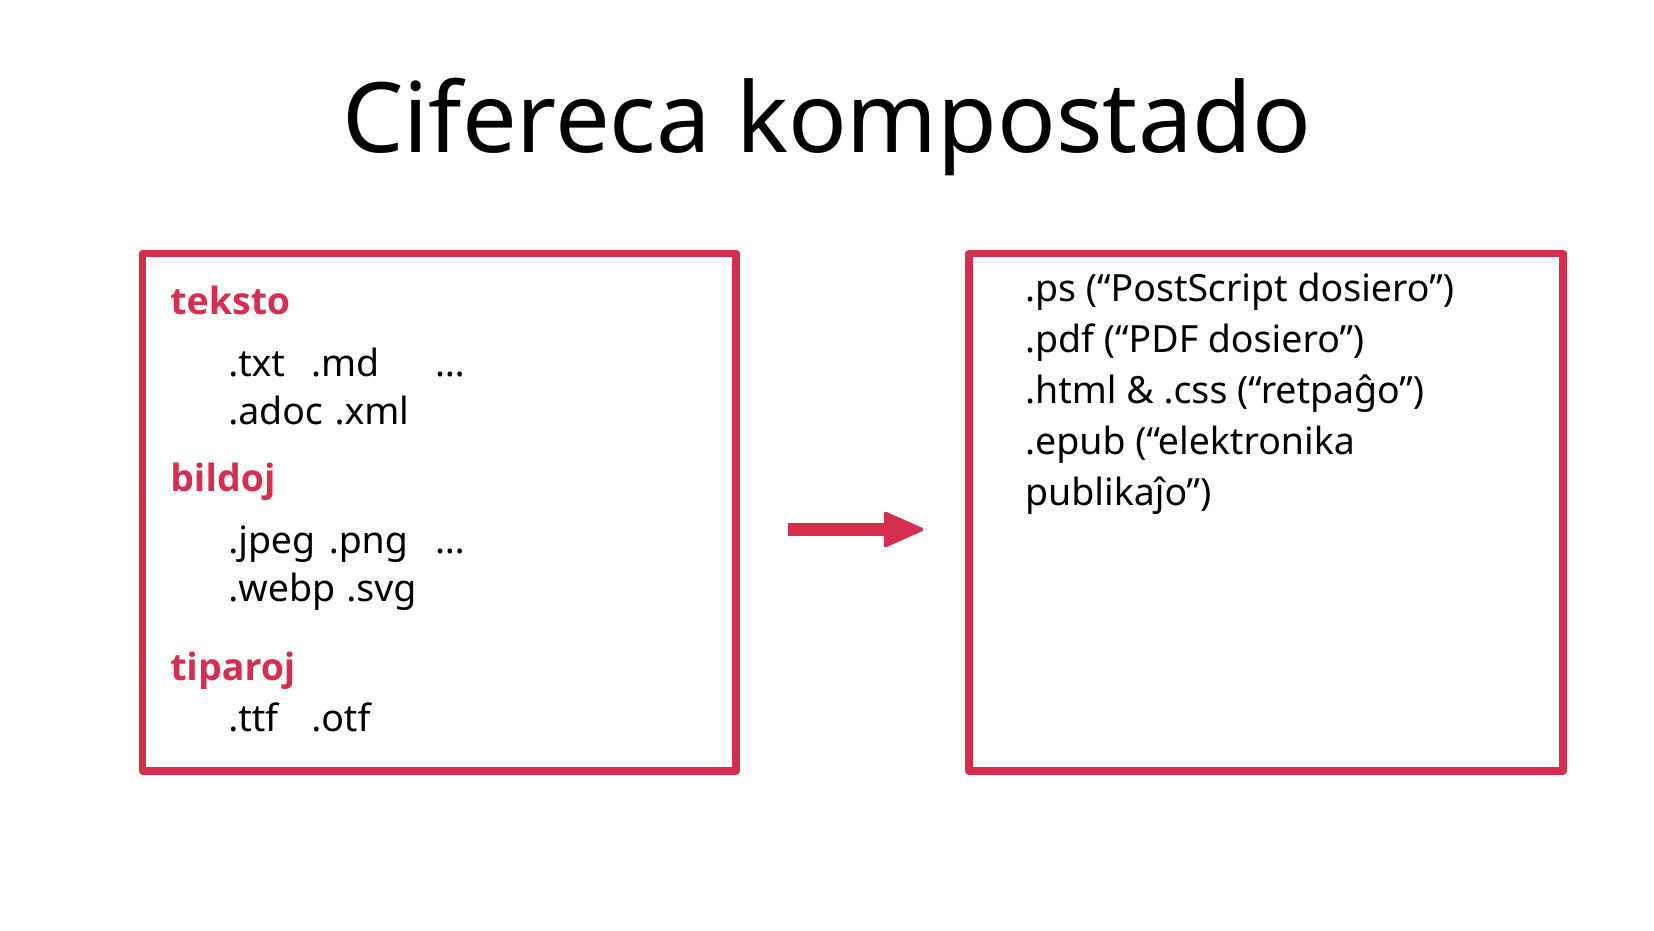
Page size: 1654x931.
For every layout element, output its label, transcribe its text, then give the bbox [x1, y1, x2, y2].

text_box teksto [155, 267, 290, 330]
text_box .otf [296, 683, 379, 746]
text_box .jpeg [213, 506, 313, 553]
text_box .md [296, 329, 388, 392]
text_box .xml [319, 376, 417, 439]
text_box tiparoj [155, 633, 297, 696]
text_box .svg [331, 553, 423, 617]
text_box .adoc [213, 376, 319, 439]
text_box .ps (“PostScript dosiero”) .pdf (“PDF dosiero”) .html & .css (“retpaĝo”) .epub (“elektronika publikaĵo”) [1010, 269, 1542, 508]
text_box .png [313, 506, 414, 569]
text_box bildoj [155, 444, 281, 507]
text_box … [420, 506, 486, 569]
title Cifereca kompostado [82, 37, 1571, 193]
text_box .ttf [213, 683, 287, 746]
text_box .txt [213, 329, 292, 376]
text_box .webp [213, 553, 331, 617]
text_box … [420, 329, 486, 392]
